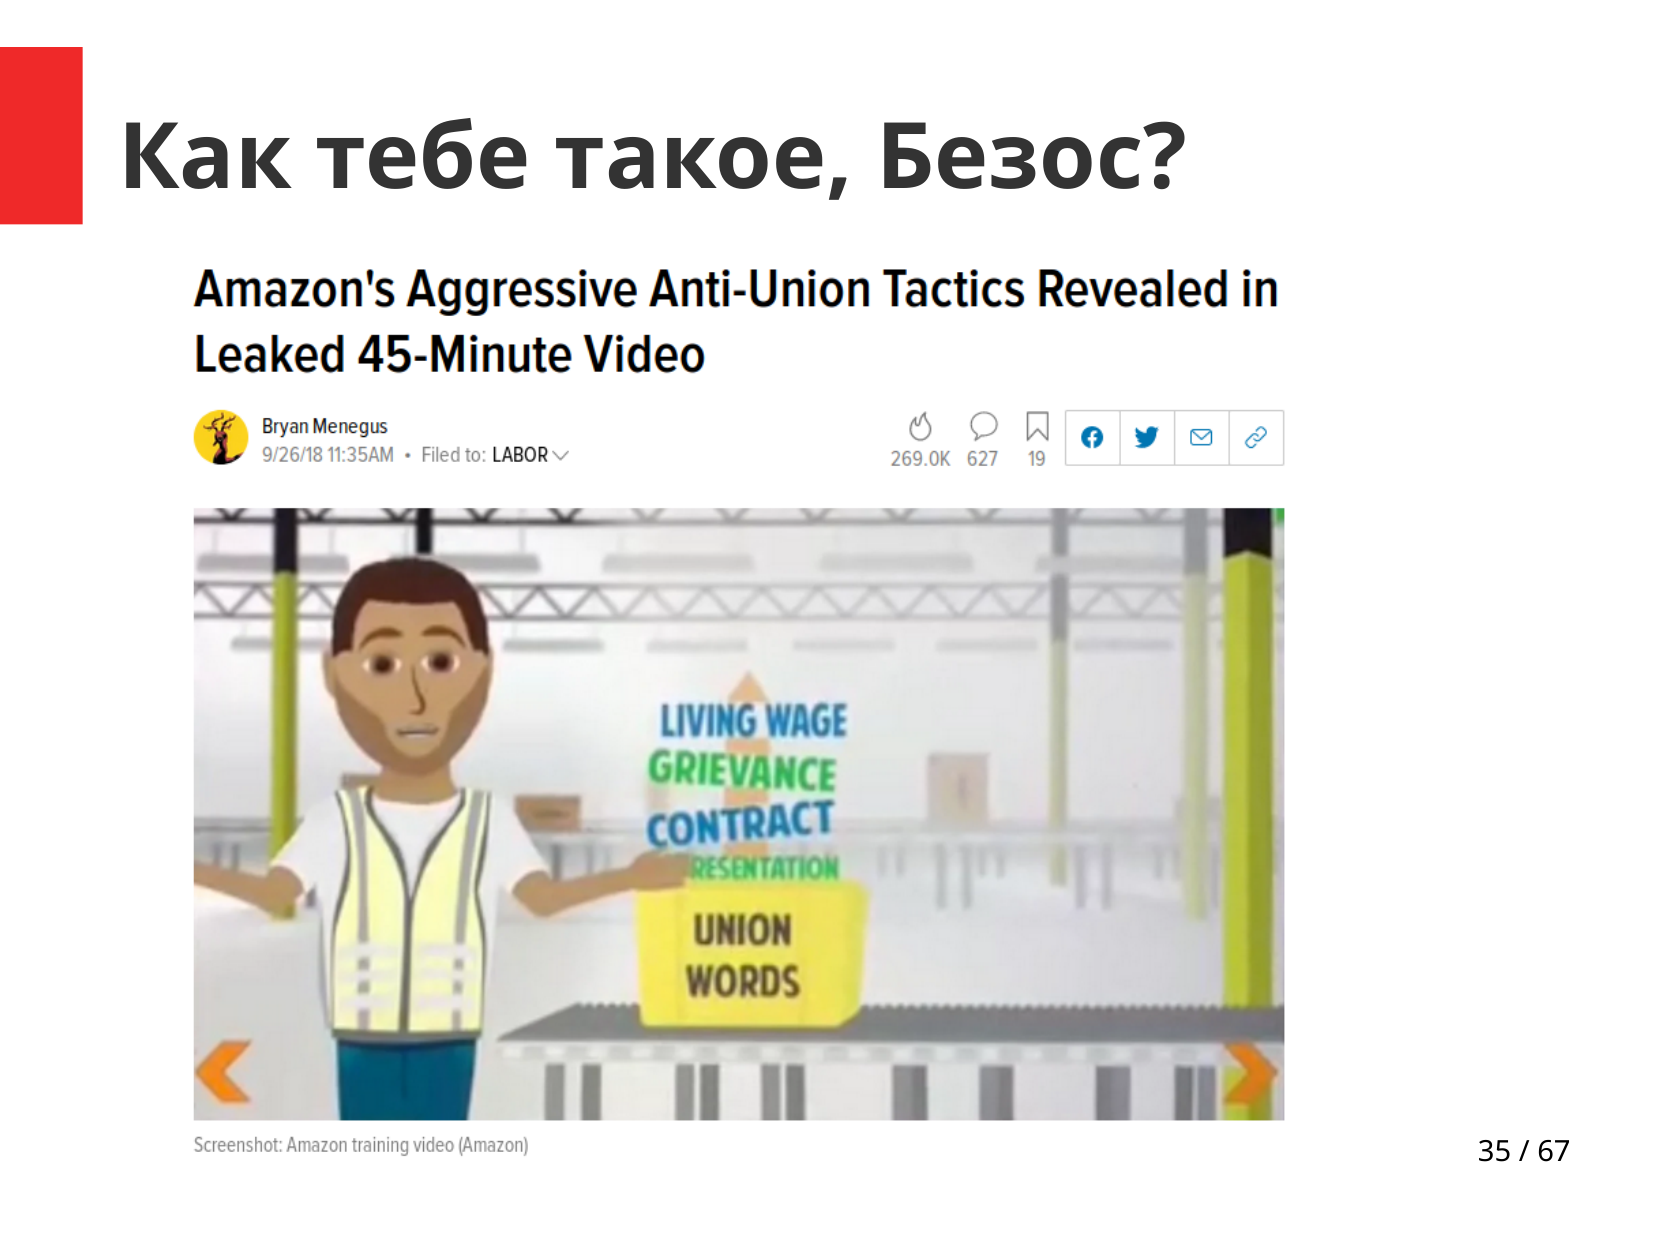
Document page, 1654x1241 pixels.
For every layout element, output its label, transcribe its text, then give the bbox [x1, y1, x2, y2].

picture [149, 256, 1335, 1167]
title Как тебе такое, Безос? [118, 49, 1571, 257]
